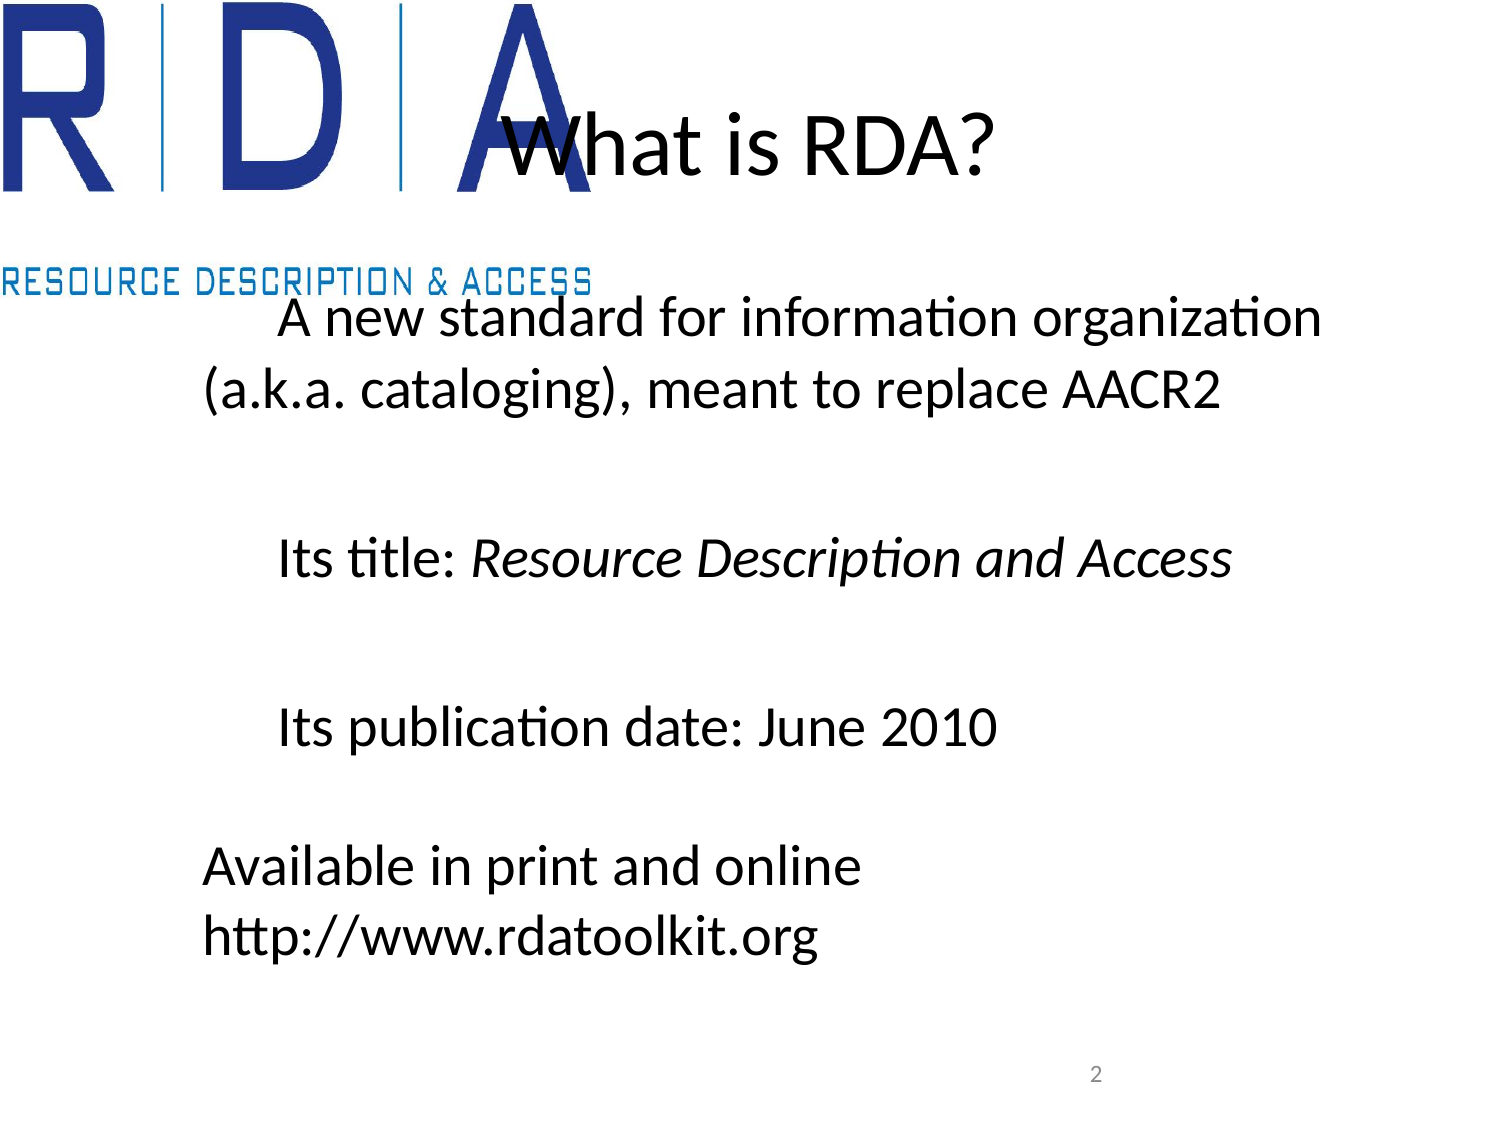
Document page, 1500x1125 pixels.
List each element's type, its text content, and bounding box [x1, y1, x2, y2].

title What is RDA? [75, 45, 1426, 233]
list A new standard for information organization (a.k.a. cataloging), meant to replace AACR2 Its title: Resource Description and Access Its publication date: June 2010 Available in print and online http://www.rdatoolkit.org [75, 262, 1450, 1013]
text_box 2 [1074, 1042, 1426, 1103]
